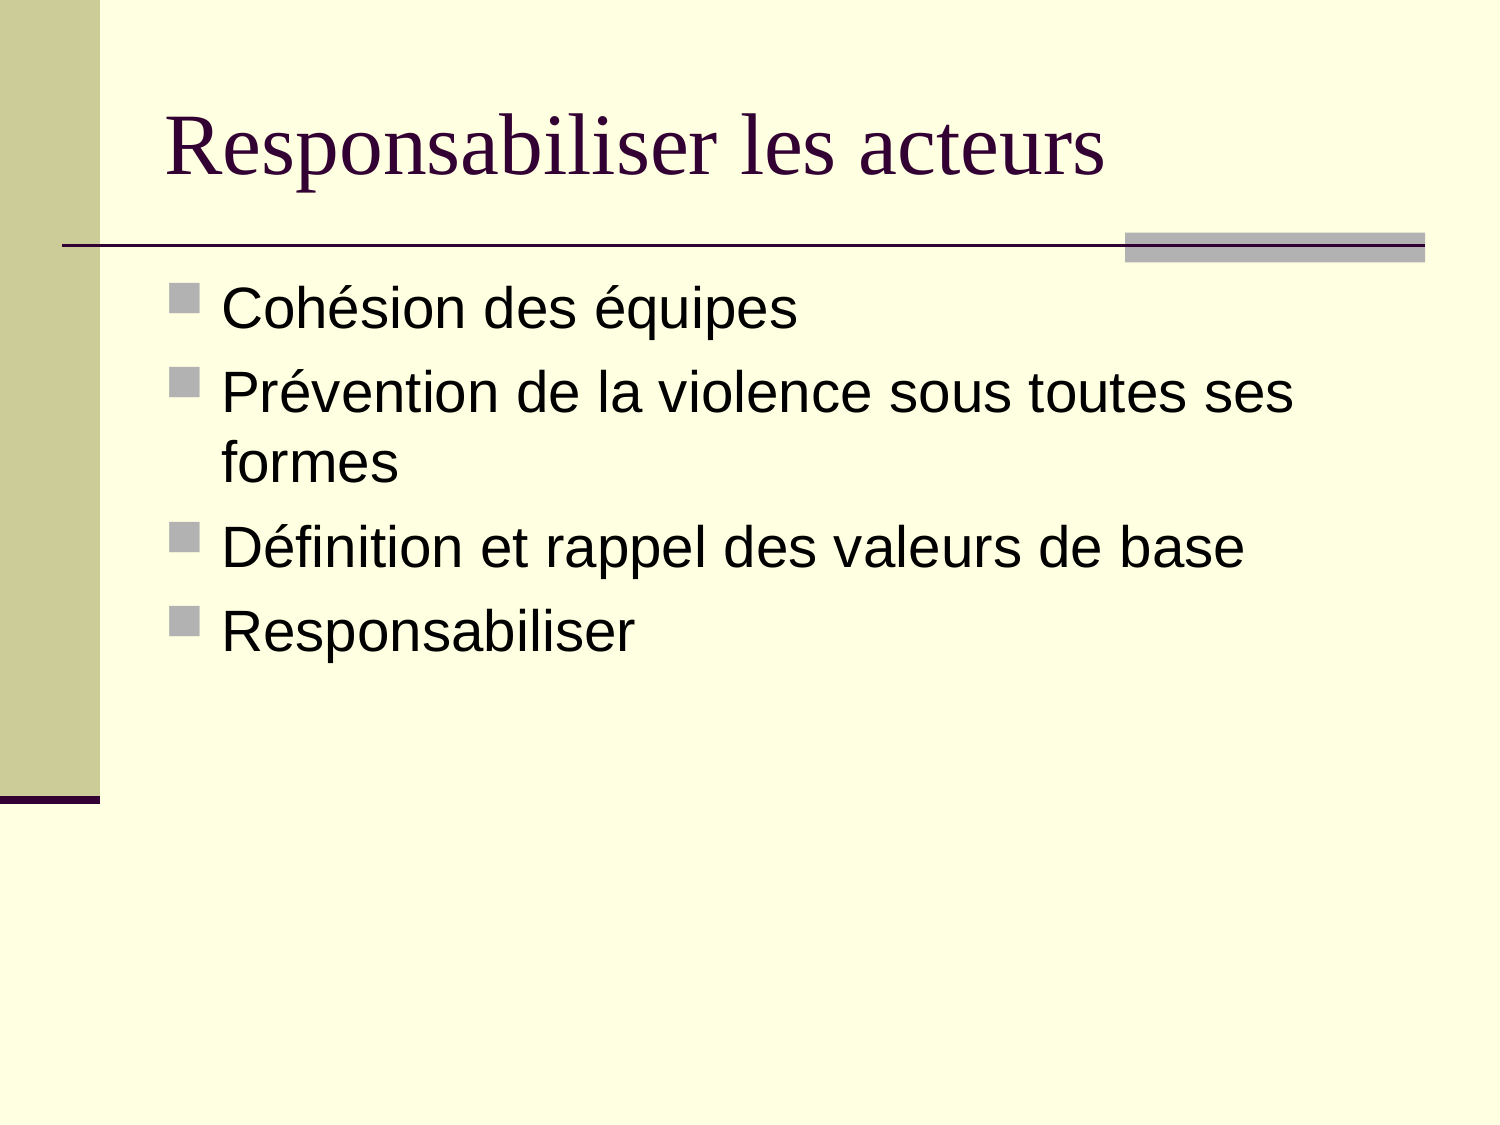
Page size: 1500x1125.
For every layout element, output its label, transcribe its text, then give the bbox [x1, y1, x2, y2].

title Responsabiliser les acteurs [150, 45, 1426, 234]
list Cohésion des équipes Prévention de la violence sous toutes ses formes Définition et rappel des valeurs de base Responsabiliser [150, 262, 1426, 1006]
